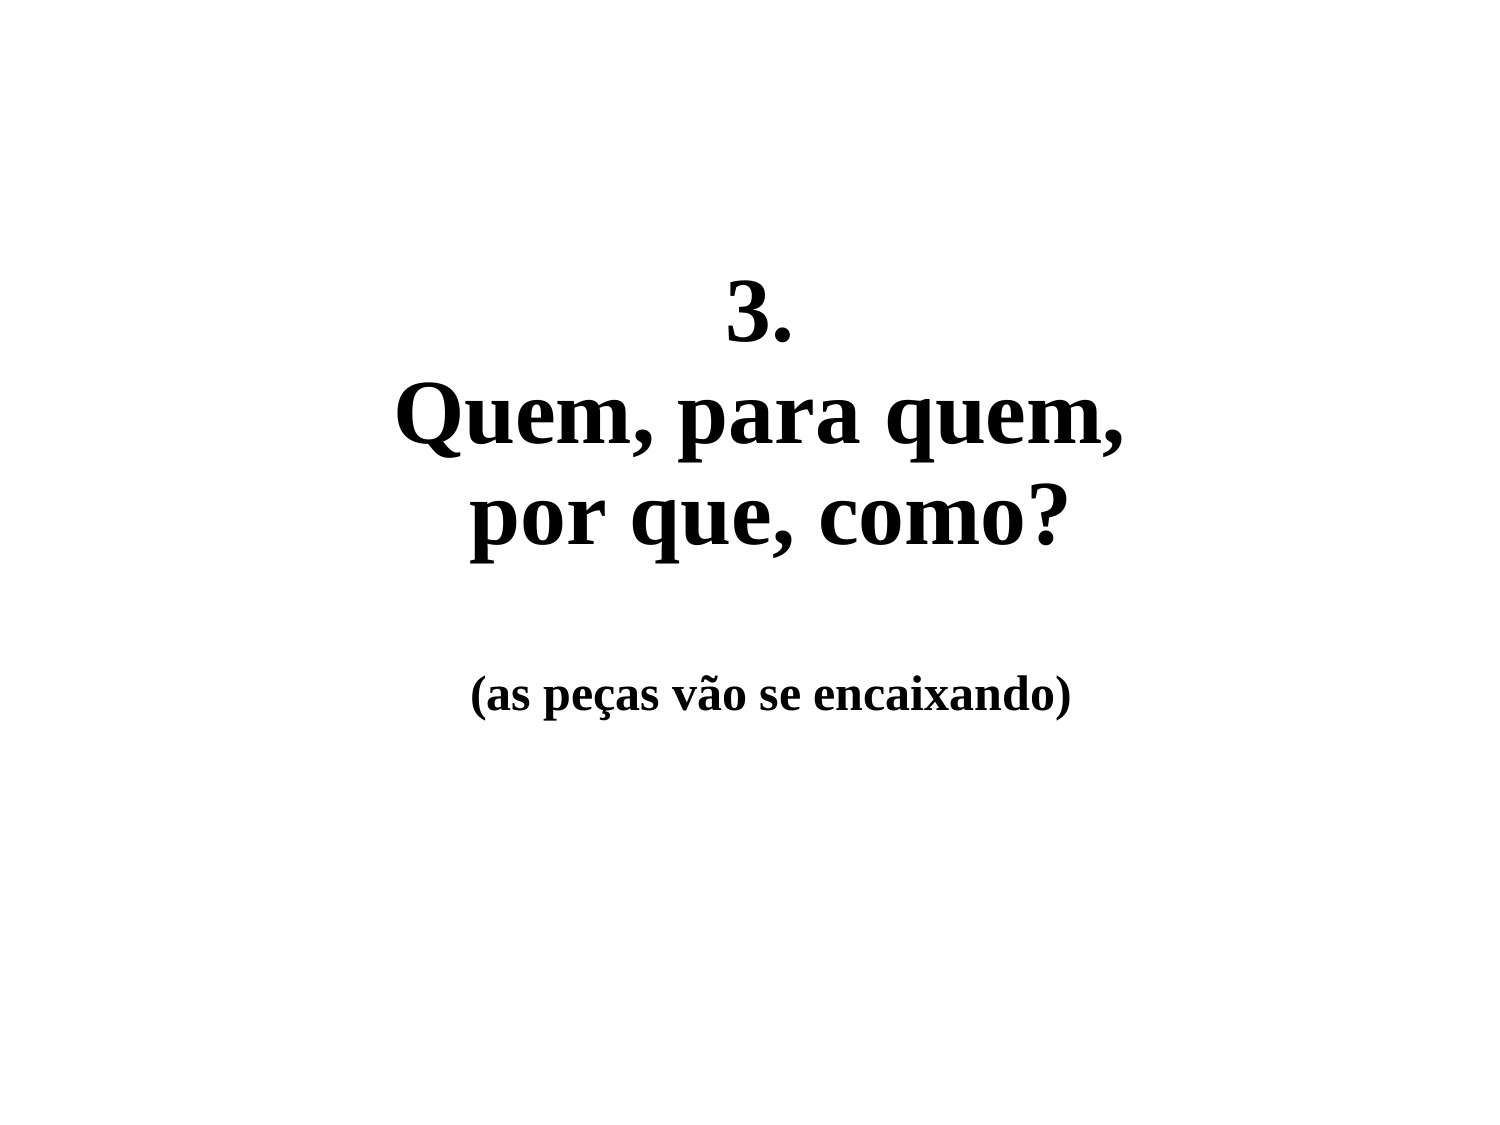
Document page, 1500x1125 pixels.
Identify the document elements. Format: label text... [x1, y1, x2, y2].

title 3. Quem, para quem, por que, como? (as peças vão se encaixando) [107, 252, 1436, 730]
